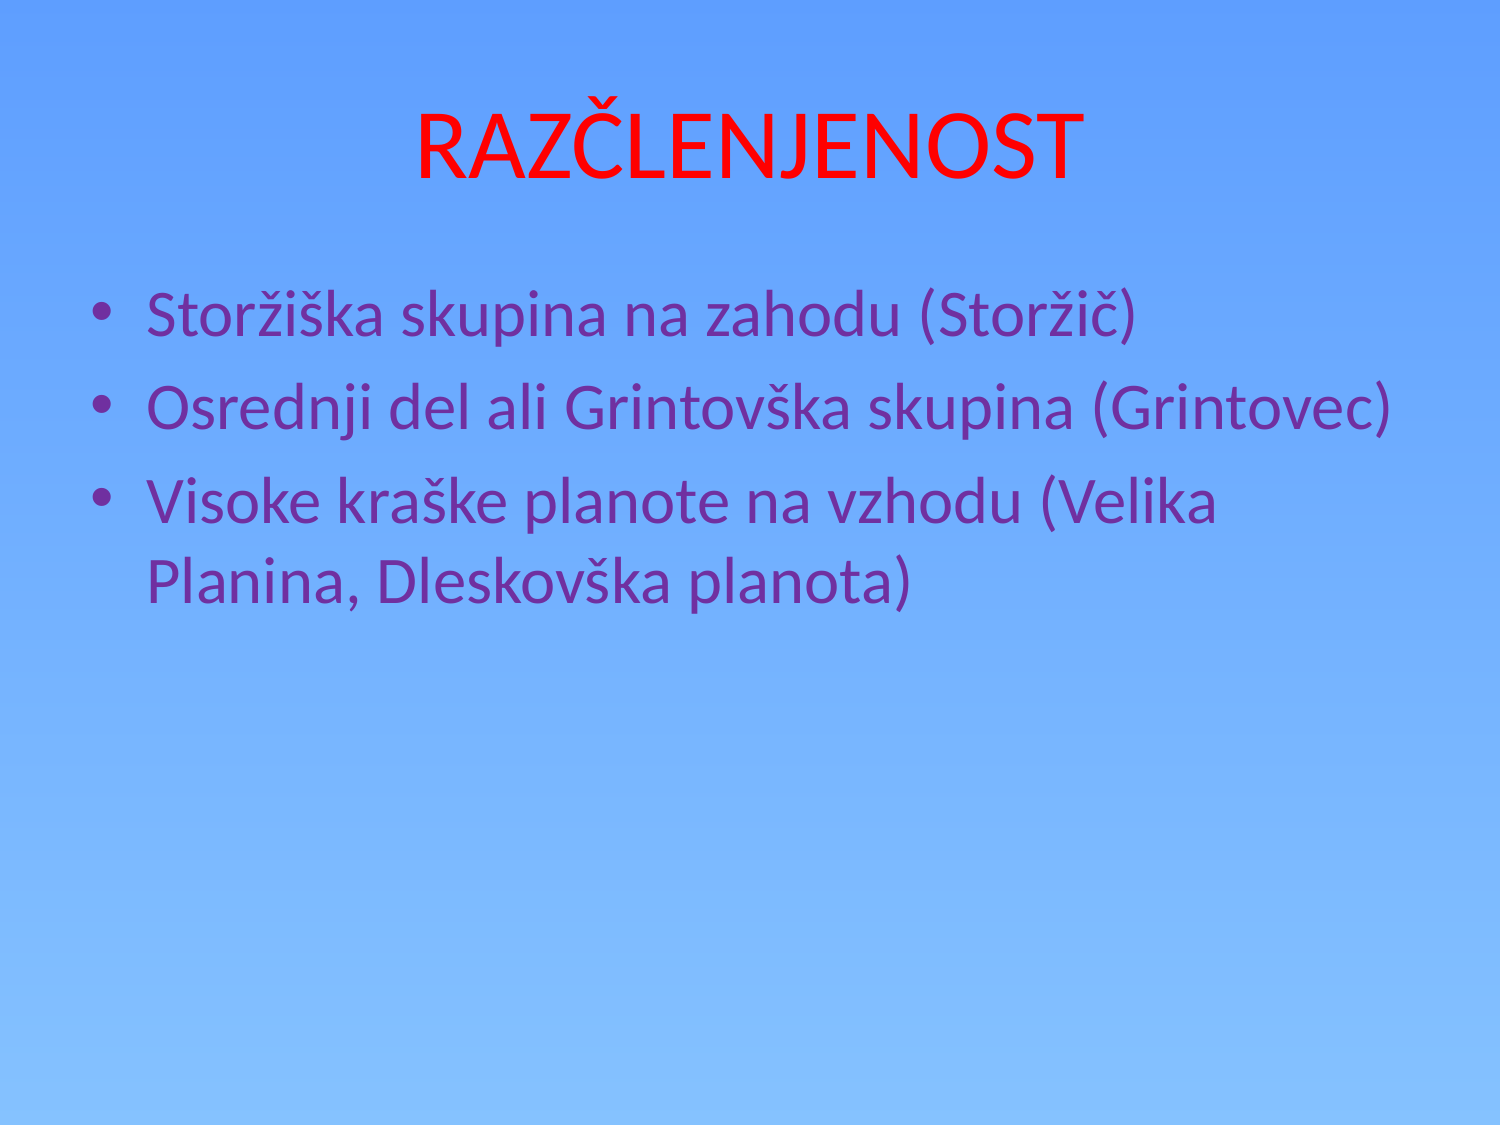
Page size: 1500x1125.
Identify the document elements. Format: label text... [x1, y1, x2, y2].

list Storžiška skupina na zahodu (Storžič) Osrednji del ali Grintovška skupina (Grintovec) Visoke kraške planote na vzhodu (Velika Planina, Dleskovška planota) [75, 262, 1425, 1005]
title RAZČLENJENOST [75, 45, 1425, 233]
